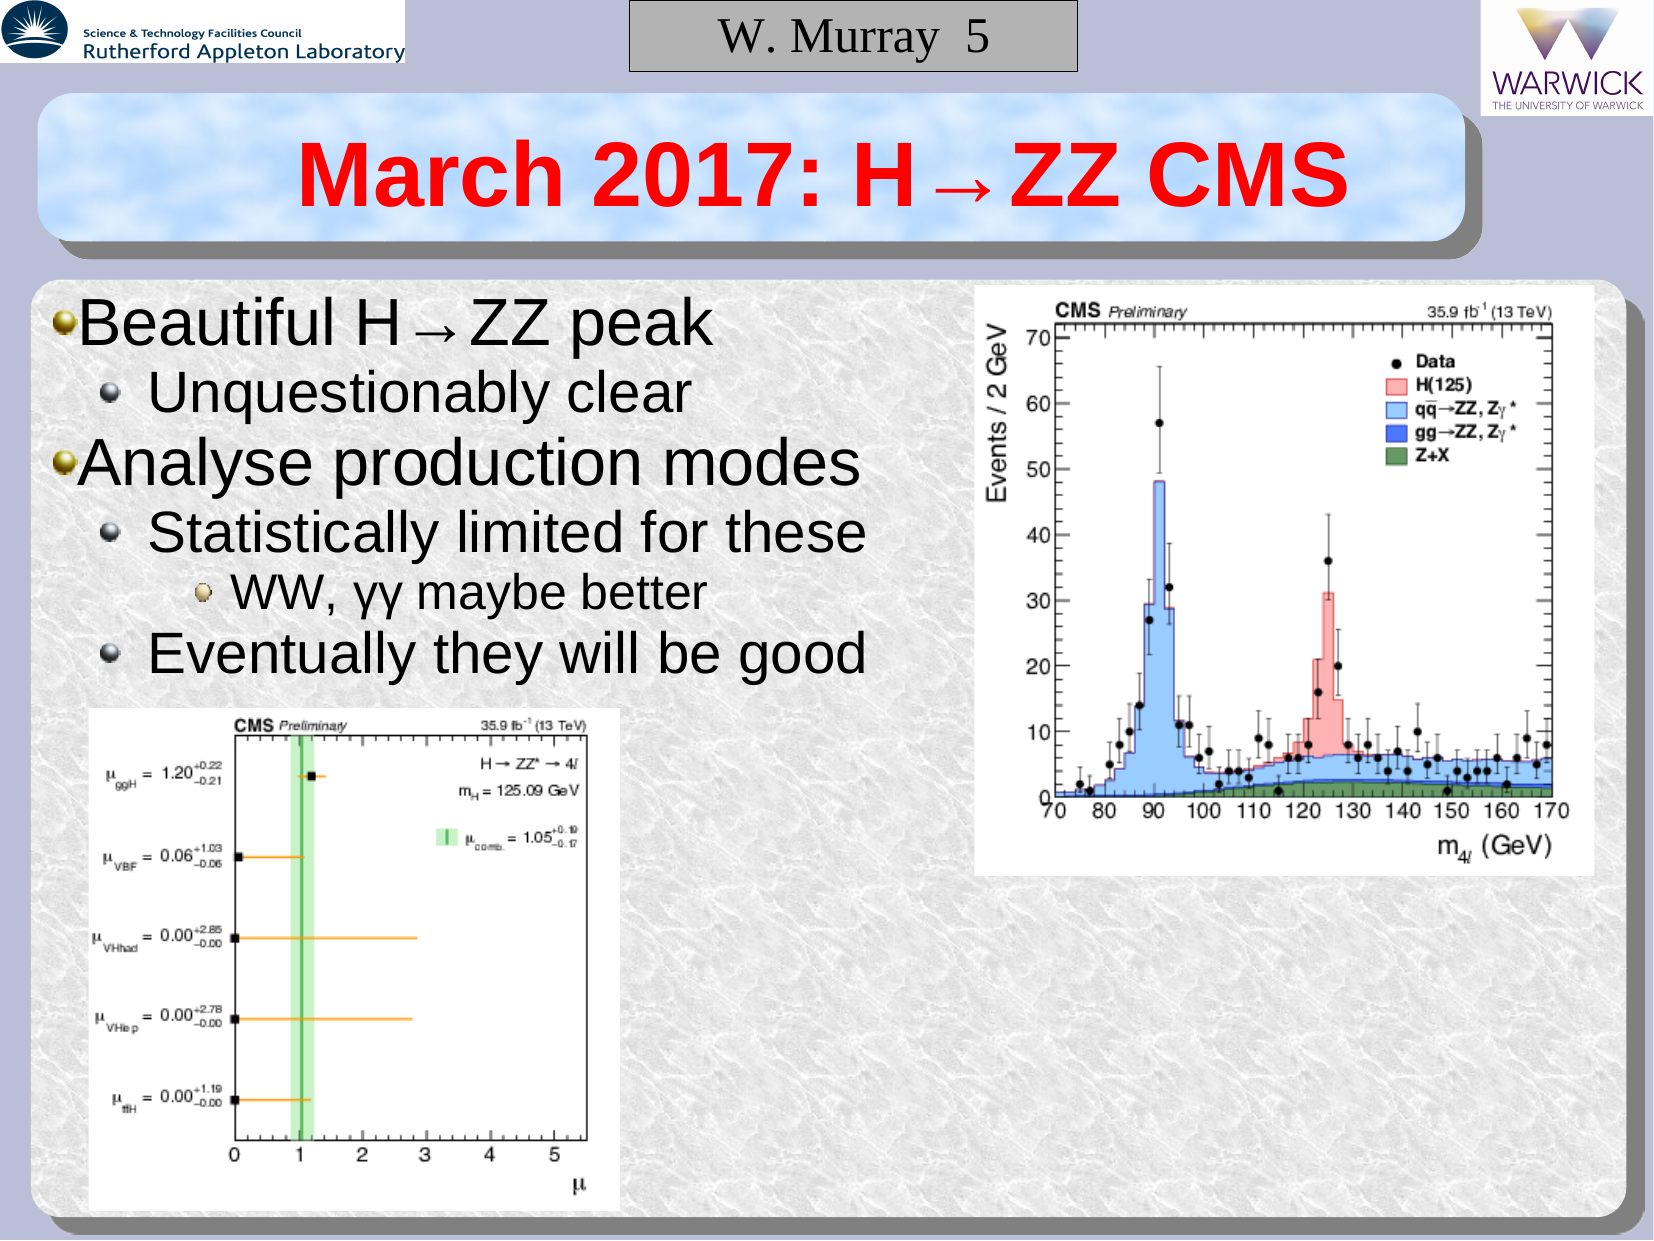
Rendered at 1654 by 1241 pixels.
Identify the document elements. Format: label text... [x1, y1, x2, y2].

picture [30, 279, 1627, 1218]
title March 2017: H→ZZ CMS [90, 101, 1584, 249]
picture [0, 0, 405, 63]
picture [37, 93, 1452, 242]
list Beautiful H→ZZ peak Unquestionably clear Analyse production modes Statistically limited for these WW, γγ maybe better Eventually they will be good [53, 285, 1588, 1193]
picture [1480, 0, 1654, 116]
